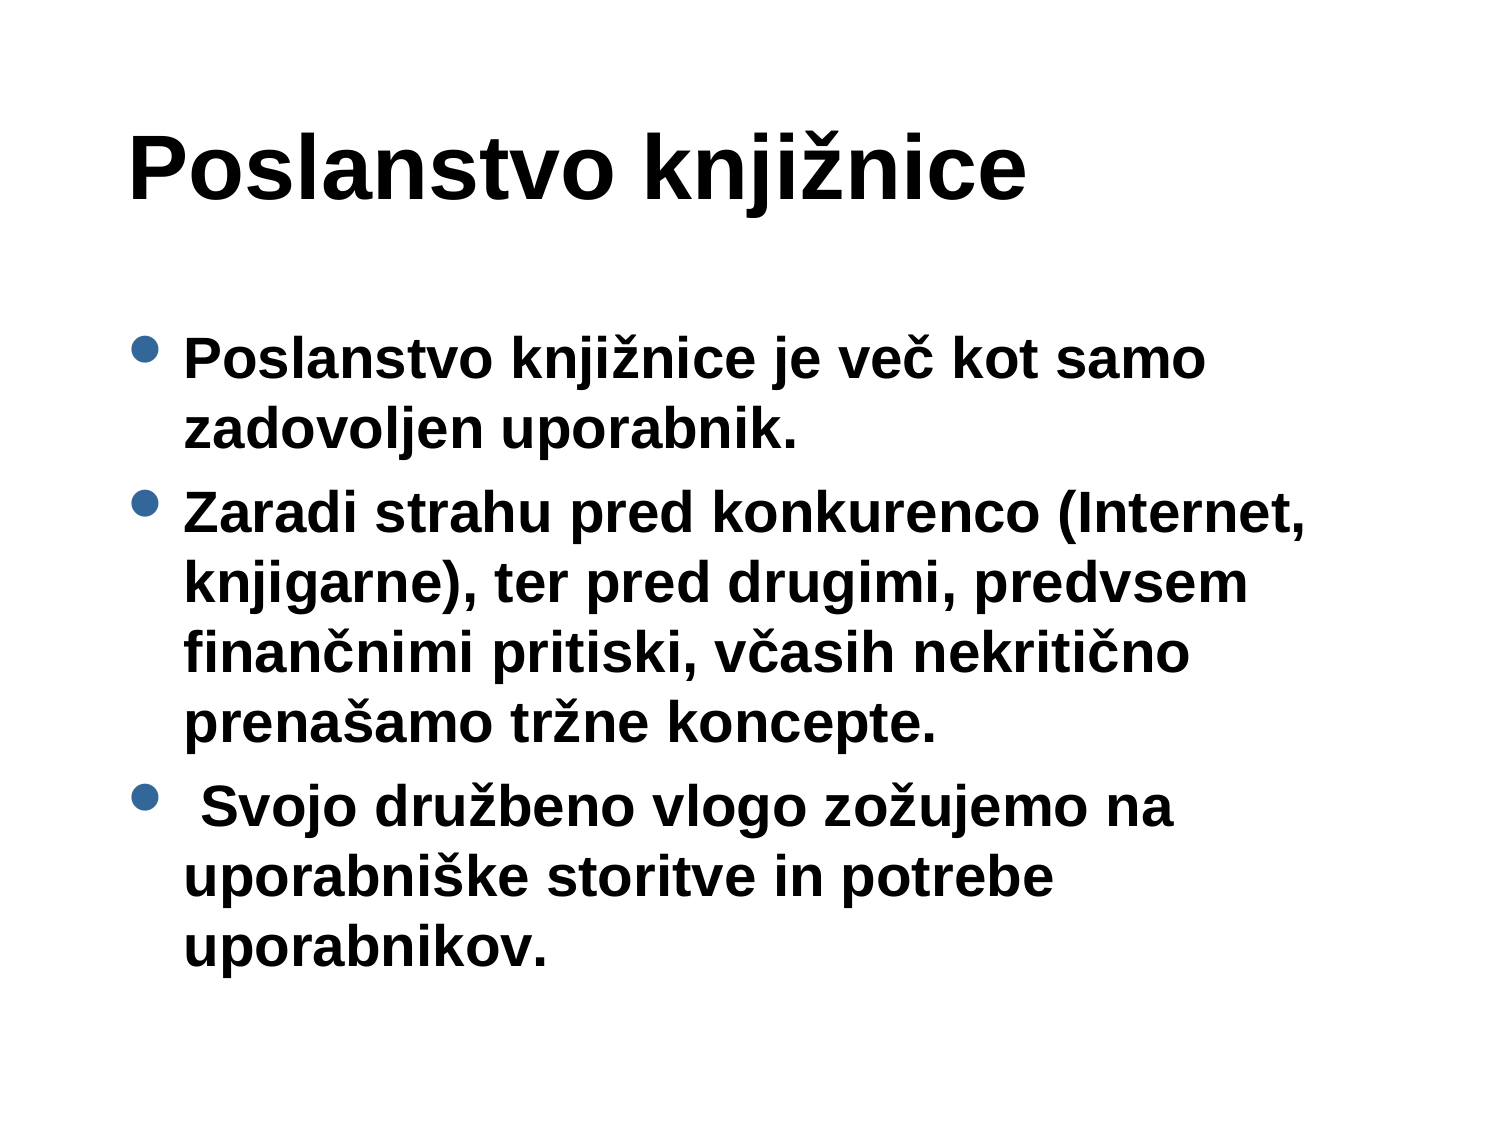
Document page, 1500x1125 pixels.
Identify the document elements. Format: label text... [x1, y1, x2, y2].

list Poslanstvo knjižnice je več kot samo zadovoljen uporabnik. Zaradi strahu pred konkurenco (Internet, knjigarne), ter pred drugimi, predvsem finančnimi pritiski, včasih nekritično prenašamo tržne koncepte. Svojo družbeno vlogo zožujemo na uporabniške storitve in potrebe uporabnikov. [112, 312, 1388, 988]
title Poslanstvo knjižnice [112, 37, 1388, 225]
